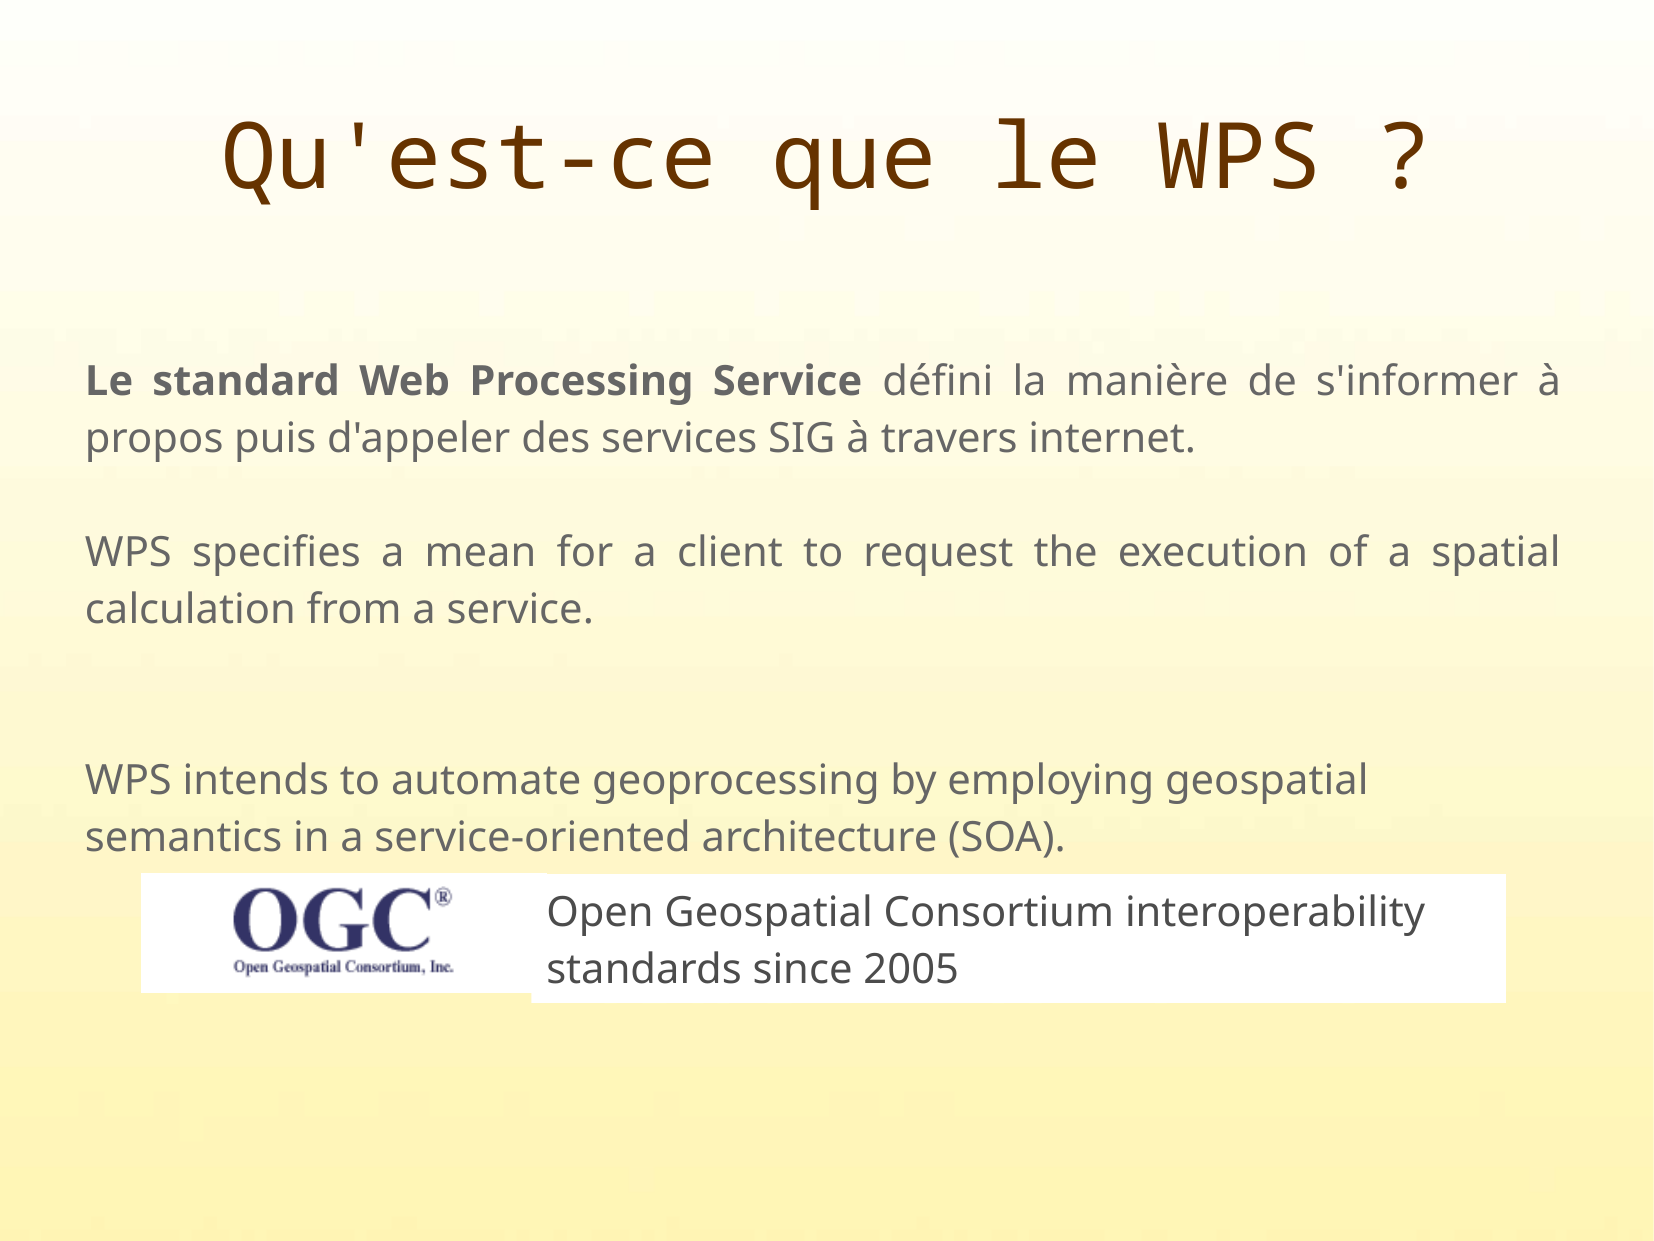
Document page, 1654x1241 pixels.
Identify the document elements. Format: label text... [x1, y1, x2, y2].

picture [0, 0, 1654, 1241]
text_box Open Geospatial Consortium interoperability standards since 2005 [547, 874, 1506, 991]
title Qu'est-ce que le WPS ? [82, 49, 1571, 257]
text_box Le standard Web Processing Service défini la manière de s'informer à propos puis d'appeler des services SIG à travers internet. WPS specifies a mean for a client to request the execution of a spatial calculation from a service. WPS intends to automate geoprocessing by employing geospatial semantics in a service-oriented architecture (SOA). [70, 343, 1577, 815]
